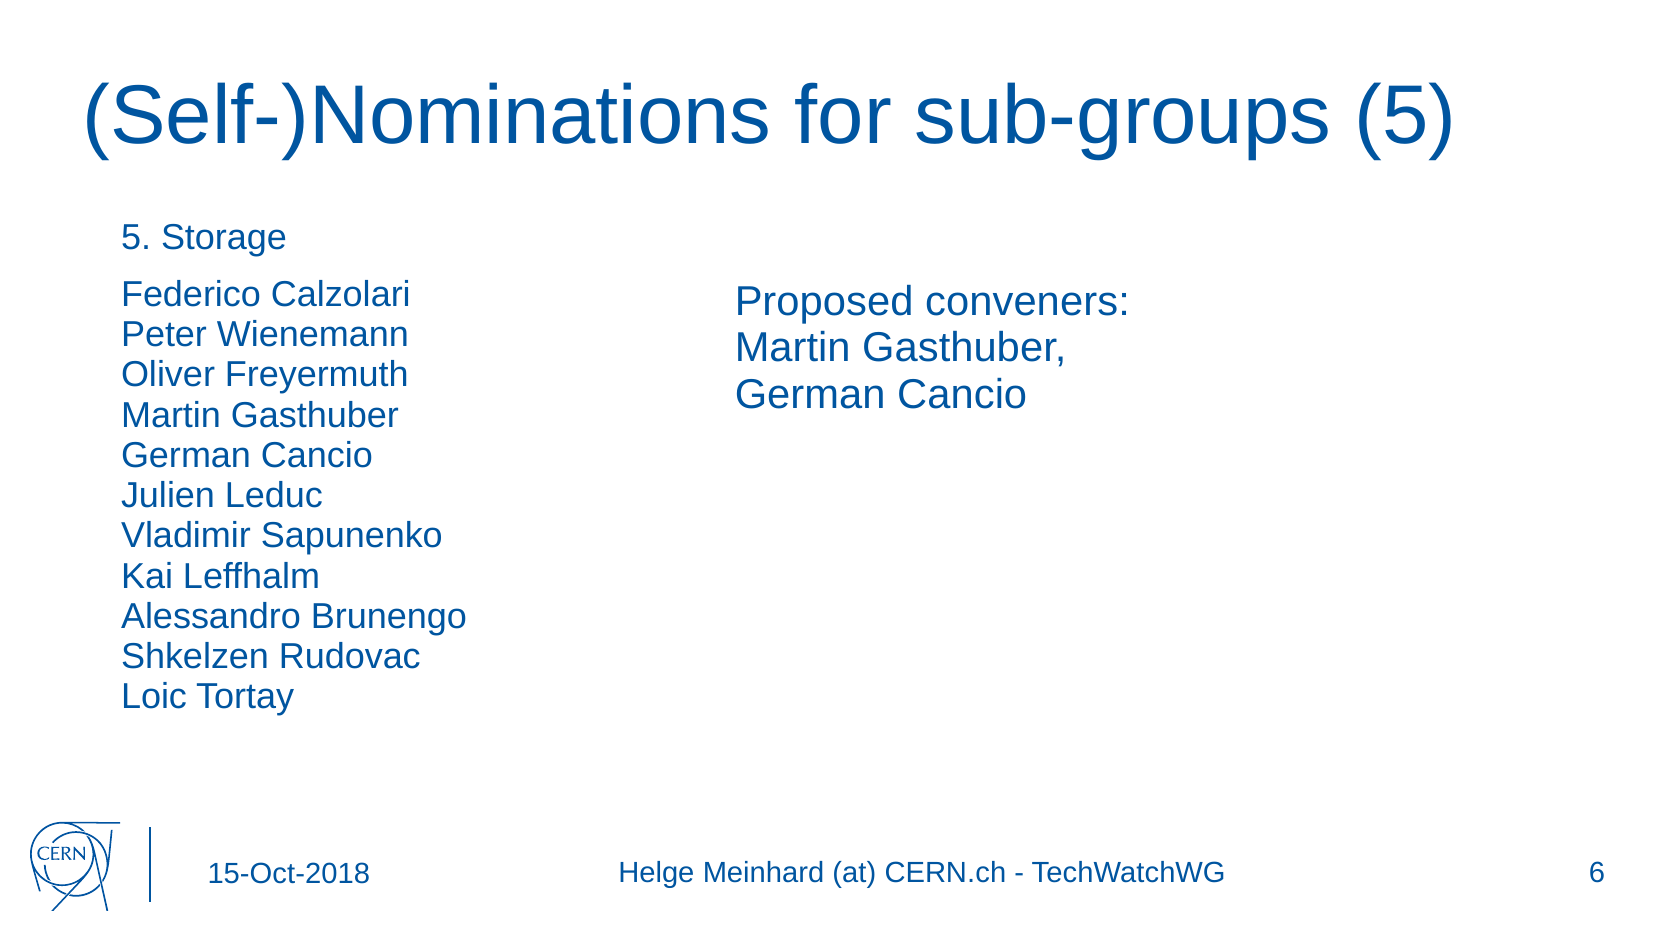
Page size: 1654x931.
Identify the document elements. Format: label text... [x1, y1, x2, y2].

list 5. Storage Federico Calzolari Peter Wienemann Oliver Freyermuth Martin Gasthuber German Cancio Julien Leduc Vladimir Sapunenko Kai Leffhalm Alessandro Brunengo Shkelzen Rudovac Loic Tortay [82, 217, 1571, 757]
text_box Proposed conveners: Martin Gasthuber, German Cancio [720, 270, 1411, 425]
title (Self-)Nominations for sub-groups (5) [82, 37, 1571, 193]
